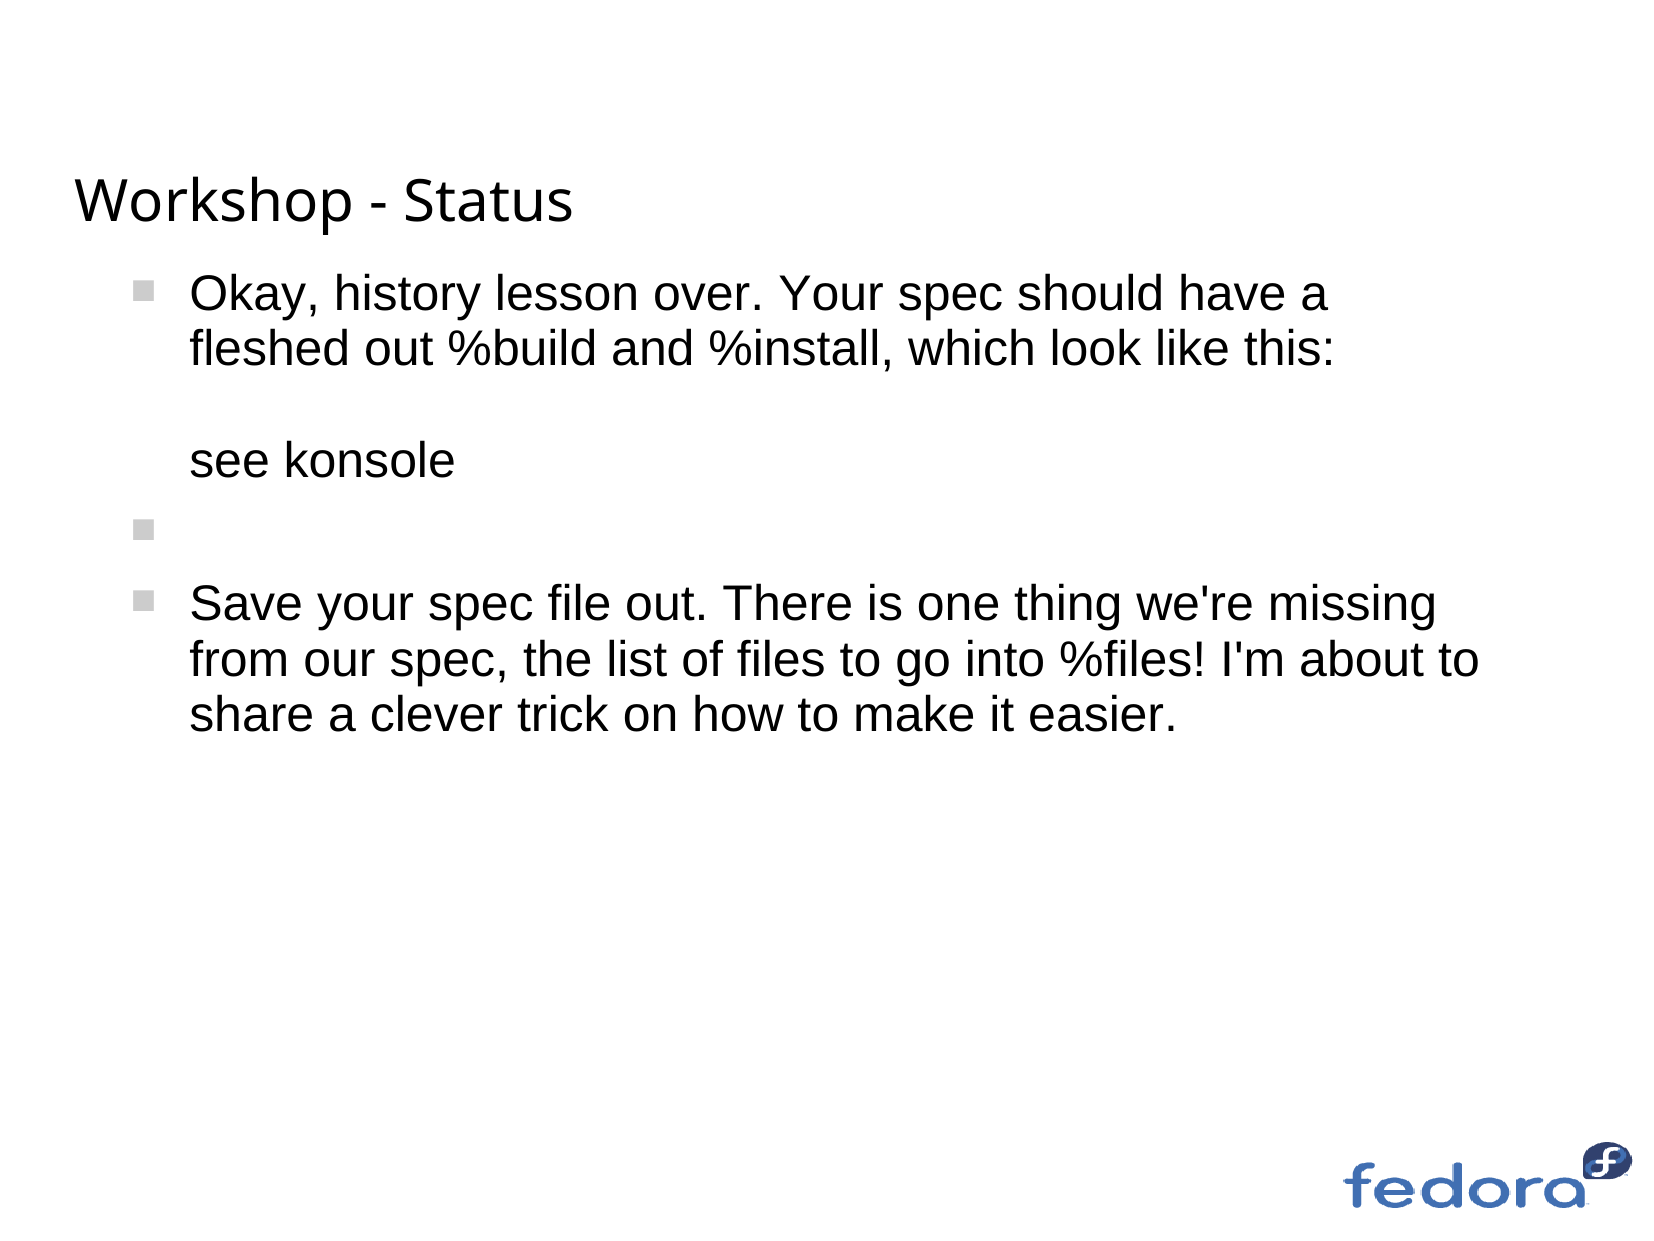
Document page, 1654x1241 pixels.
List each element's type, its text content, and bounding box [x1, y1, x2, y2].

picture [1332, 1124, 1651, 1227]
list Okay, history lesson over. Your spec should have a fleshed out %build and %install, which look like this: see konsole Save your spec file out. There is one thing we're missing from our spec, the list of files to go into %files! I'm about to share a clever trick on how to make it easier. [77, 264, 1500, 1174]
title Workshop - Status [74, 140, 1506, 259]
